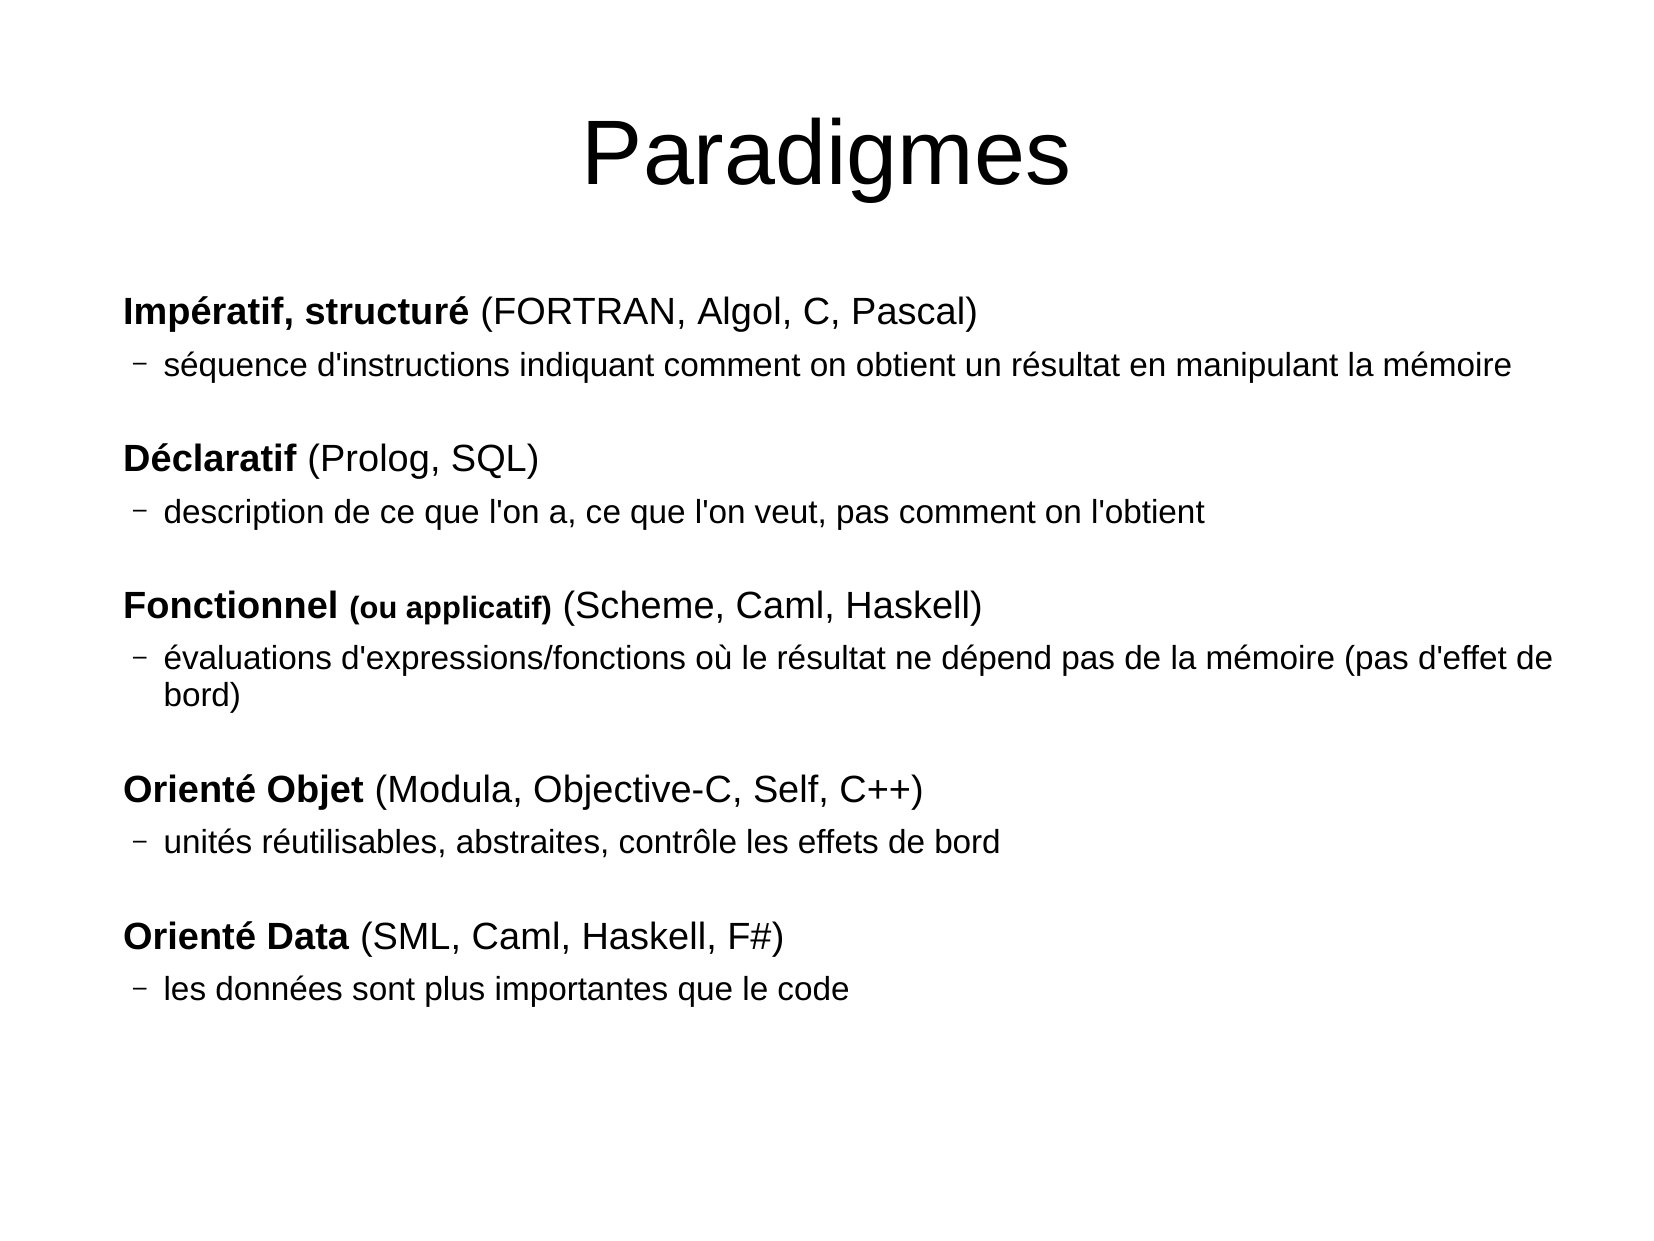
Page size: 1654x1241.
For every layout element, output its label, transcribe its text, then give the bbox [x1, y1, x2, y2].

list Impératif, structuré (FORTRAN, Algol, C, Pascal) séquence d'instructions indiquant comment on obtient un résultat en manipulant la mémoire Déclaratif (Prolog, SQL) description de ce que l'on a, ce que l'on veut, pas comment on l'obtient Fonctionnel (ou applicatif) (Scheme, Caml, Haskell) évaluations d'expressions/fonctions où le résultat ne dépend pas de la mémoire (pas d'effet de bord) Orienté Objet (Modula, Objective-C, Self, C++) unités réutilisables, abstraites, contrôle les effets de bord Orienté Data (SML, Caml, Haskell, F#) les données sont plus importantes que le code [82, 290, 1571, 1010]
title Paradigmes [82, 49, 1571, 257]
